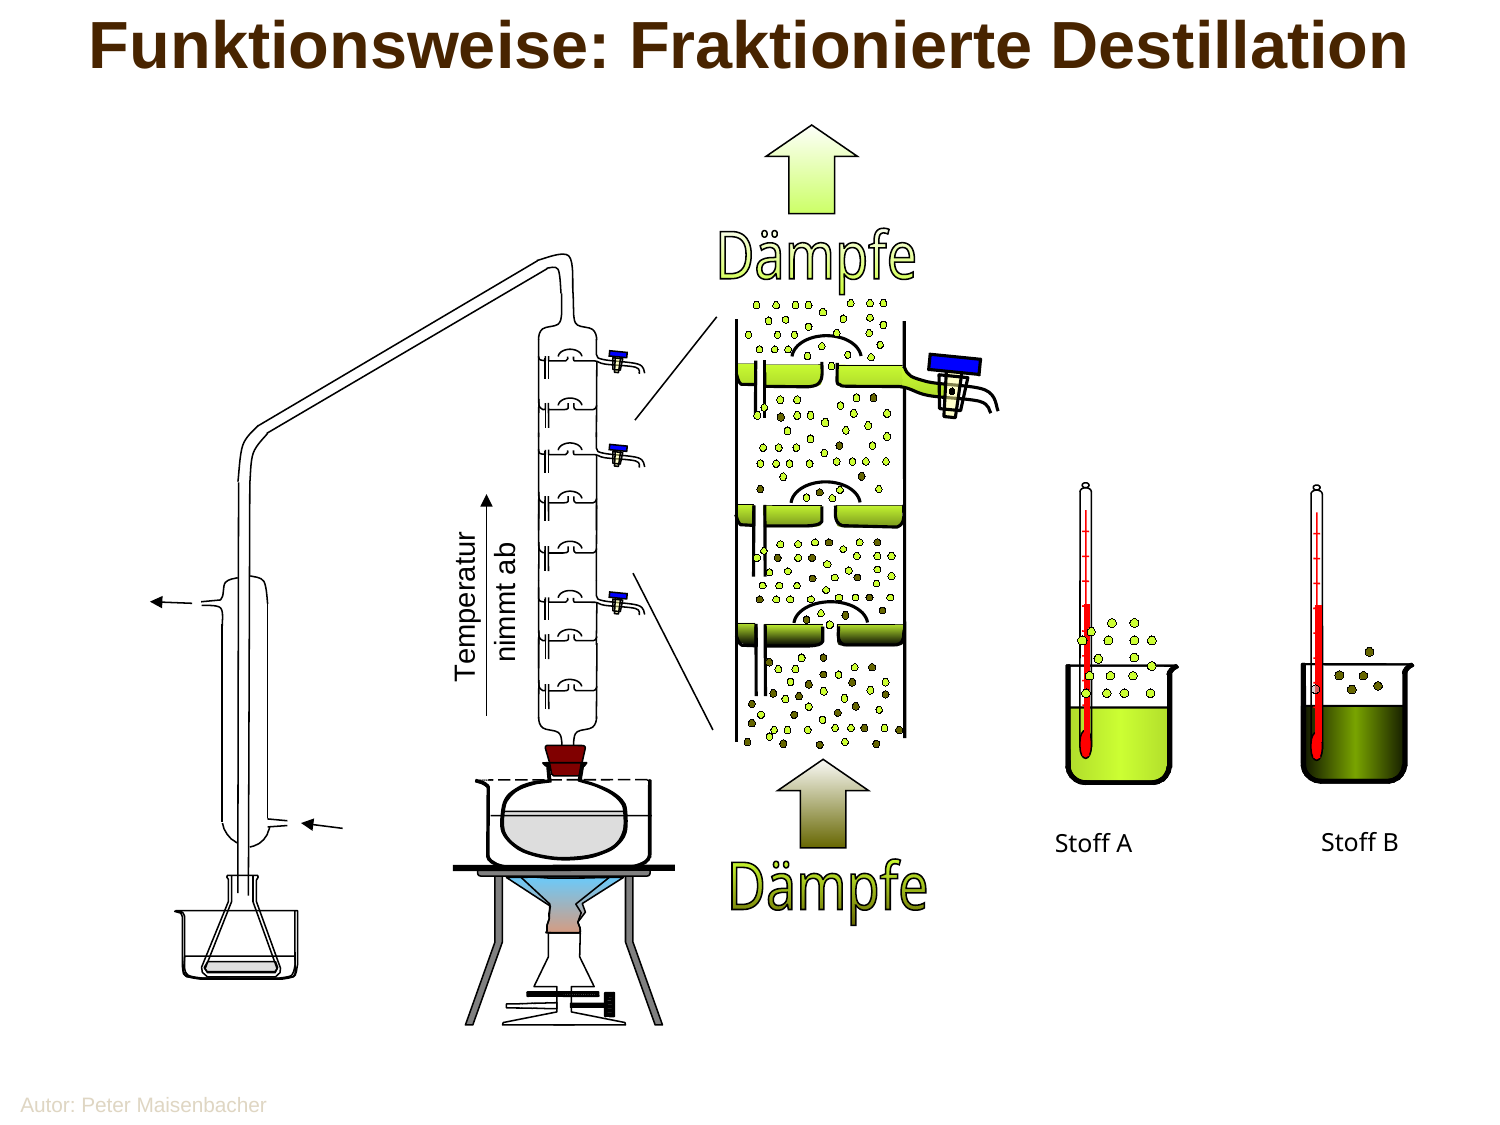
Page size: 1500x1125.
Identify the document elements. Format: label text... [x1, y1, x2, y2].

text_box [609, 444, 628, 452]
text_box [759, 443, 767, 452]
text_box [805, 323, 813, 331]
text_box [786, 595, 794, 603]
text_box [823, 560, 832, 568]
text_box [774, 331, 781, 339]
text_box [879, 321, 887, 329]
text_box [784, 567, 792, 575]
text_box [868, 663, 876, 671]
text_box [851, 663, 859, 671]
text_box [928, 354, 981, 375]
text_box [883, 409, 891, 418]
text_box [873, 552, 881, 560]
text_box [1146, 688, 1155, 698]
text_box [853, 552, 861, 560]
text_box [1147, 661, 1157, 671]
text_box [759, 582, 767, 589]
text_box [881, 724, 888, 732]
text_box [744, 738, 751, 746]
text_box [1128, 671, 1138, 680]
text_box [1106, 671, 1115, 680]
text_box [1373, 681, 1383, 691]
text_box [852, 702, 860, 711]
text_box [1081, 733, 1090, 754]
text_box [820, 687, 828, 696]
text_box [766, 364, 820, 385]
text_box [828, 494, 836, 502]
text_box [748, 719, 756, 727]
text_box [760, 403, 768, 412]
text_box [875, 706, 883, 714]
text_box [792, 301, 799, 309]
text_box [609, 591, 628, 599]
text_box [882, 690, 890, 699]
text_box [805, 301, 813, 309]
text_box [779, 739, 787, 748]
text_box Dämpfe [756, 242, 781, 280]
text_box [806, 459, 814, 468]
text_box [769, 689, 777, 698]
text_box [772, 595, 780, 603]
text_box [794, 554, 802, 562]
text_box [776, 395, 784, 404]
text_box [748, 700, 756, 708]
text_box [1147, 635, 1157, 645]
text_box [1334, 670, 1344, 680]
text_box [765, 658, 773, 667]
text_box [1066, 665, 1178, 785]
text_box [820, 449, 828, 457]
text_box [870, 393, 877, 402]
text_box [793, 395, 801, 404]
text_box [774, 554, 782, 562]
text_box [772, 459, 780, 468]
text_box Dämpfe [839, 242, 866, 295]
text_box Dämpfe [731, 862, 763, 910]
text_box [883, 432, 891, 441]
text_box Dämpfe [720, 231, 752, 279]
text_box [941, 378, 961, 408]
text_box [795, 692, 803, 700]
text_box [475, 779, 651, 870]
text_box Dämpfe [800, 873, 843, 910]
text_box [1107, 618, 1117, 628]
text_box [1301, 663, 1414, 783]
text_box [866, 314, 874, 322]
text_box [839, 364, 937, 394]
text_box [873, 538, 881, 546]
text_box [866, 686, 874, 695]
text_box Stoff A [1039, 817, 1148, 868]
text_box [524, 878, 604, 931]
text_box [738, 622, 756, 644]
text_box [867, 353, 875, 361]
text_box [834, 709, 842, 717]
text_box [753, 554, 761, 562]
text_box [836, 486, 844, 494]
text_box [793, 411, 801, 420]
text_box [1129, 635, 1139, 645]
text_box [791, 665, 799, 673]
text_box [853, 393, 860, 402]
text_box [1312, 735, 1321, 756]
text_box [766, 125, 858, 214]
text_box [807, 434, 814, 443]
text_box [825, 538, 833, 546]
text_box Dämpfe [789, 242, 831, 279]
text_box [807, 411, 814, 420]
text_box [887, 572, 896, 580]
text_box Dämpfe [851, 873, 877, 926]
text_box [803, 493, 810, 502]
text_box [1087, 627, 1096, 636]
text_box [1085, 671, 1094, 680]
text_box Dämpfe [901, 873, 926, 911]
text_box [842, 426, 850, 435]
text_box [1119, 688, 1129, 698]
text_box [852, 594, 859, 601]
text_box [753, 301, 760, 309]
text_box [764, 615, 823, 644]
text_box [841, 694, 848, 703]
text_box [792, 443, 800, 452]
text_box [786, 459, 793, 468]
text_box [865, 329, 873, 337]
text_box [819, 671, 827, 678]
text_box [1359, 671, 1368, 680]
text_box [1081, 688, 1091, 698]
title Funktionsweise: Fraktionierte Destillation [0, 0, 1500, 96]
text_box [756, 345, 763, 353]
text_box [756, 595, 764, 603]
text_box [804, 352, 811, 360]
text_box [895, 726, 903, 734]
text_box [1129, 618, 1139, 628]
text_box [804, 726, 812, 734]
text_box [882, 457, 890, 466]
text_box [781, 695, 789, 703]
text_box [614, 359, 621, 369]
text_box [864, 421, 872, 430]
text_box [866, 299, 874, 307]
text_box Dämpfe [880, 859, 901, 910]
text_box [869, 441, 876, 450]
text_box [848, 678, 856, 687]
text_box [805, 680, 813, 689]
text_box [873, 580, 880, 587]
text_box [876, 341, 884, 349]
text_box [756, 459, 764, 468]
text_box [865, 594, 874, 601]
text_box [501, 745, 627, 814]
text_box Dämpfe [889, 242, 915, 280]
text_box [853, 574, 861, 581]
text_box [822, 586, 830, 594]
text_box [777, 759, 869, 848]
text_box [808, 554, 816, 562]
text_box [756, 485, 764, 493]
text_box [886, 594, 894, 601]
text_box [207, 961, 276, 971]
text_box [845, 566, 853, 575]
text_box [776, 540, 784, 548]
text_box [821, 418, 829, 427]
text_box [753, 411, 761, 420]
text_box [860, 724, 868, 732]
text_box [831, 574, 839, 581]
text_box [765, 316, 772, 325]
text_box [819, 308, 827, 316]
text_box [614, 601, 621, 610]
text_box Stoff B [1306, 817, 1414, 867]
text_box [879, 607, 886, 614]
text_box [777, 412, 785, 422]
text_box [779, 472, 787, 481]
text_box [774, 665, 782, 673]
text_box [847, 299, 855, 307]
text_box [820, 653, 827, 662]
text_box [840, 314, 847, 323]
text_box [805, 702, 813, 711]
text_box [841, 611, 849, 620]
text_box [875, 485, 883, 493]
text_box [798, 653, 806, 662]
text_box [819, 716, 826, 724]
text_box Dämpfe [868, 228, 890, 279]
text_box [844, 351, 851, 359]
text_box Temperatur nimmt ab [487, 516, 530, 698]
text_box [835, 670, 842, 679]
text_box [835, 441, 843, 450]
text_box [794, 540, 802, 548]
text_box Temperatur nimmt ab [440, 516, 486, 698]
text_box [527, 991, 599, 997]
text_box [831, 724, 839, 732]
text_box [1347, 685, 1357, 694]
text_box [757, 711, 765, 719]
text_box [1103, 635, 1113, 645]
text_box [767, 505, 822, 524]
text_box [1365, 647, 1374, 657]
text_box [771, 345, 779, 353]
text_box [760, 547, 768, 555]
text_box [614, 453, 621, 463]
text_box [818, 342, 826, 350]
text_box [766, 726, 778, 741]
text_box [772, 301, 780, 309]
text_box [858, 472, 866, 481]
text_box [833, 457, 841, 466]
text_box [745, 331, 752, 339]
text_box [816, 488, 824, 496]
text_box [1311, 684, 1320, 694]
text_box [849, 457, 856, 466]
text_box [784, 726, 791, 734]
text_box [816, 741, 824, 749]
text_box [784, 426, 791, 435]
text_box [790, 711, 798, 719]
text_box [807, 595, 815, 603]
text_box [837, 505, 902, 525]
text_box [839, 545, 847, 553]
text_box [817, 609, 825, 617]
text_box [1129, 653, 1139, 662]
text_box [862, 457, 870, 466]
text_box [872, 740, 880, 748]
text_box [791, 331, 798, 339]
text_box [850, 409, 858, 418]
text_box [809, 575, 817, 582]
text_box [782, 316, 789, 324]
text_box [775, 443, 783, 452]
text_box [775, 582, 783, 589]
text_box [882, 678, 890, 687]
text_box [826, 620, 834, 629]
text_box [836, 624, 903, 643]
text_box [879, 299, 887, 307]
text_box [856, 538, 864, 546]
text_box [837, 401, 844, 410]
text_box [570, 992, 615, 1017]
text_box [766, 568, 773, 576]
text_box [784, 345, 792, 353]
text_box [1102, 688, 1112, 698]
text_box [738, 363, 754, 382]
text_box [873, 566, 881, 573]
text_box [500, 817, 627, 860]
text_box [1093, 654, 1103, 664]
text_box [738, 504, 755, 523]
text_box [465, 871, 663, 1025]
text_box [841, 738, 849, 746]
text_box [793, 582, 801, 589]
text_box [887, 552, 896, 560]
text_box Dämpfe [768, 873, 792, 911]
text_box [943, 411, 957, 418]
text_box [828, 362, 835, 370]
text_box [1077, 635, 1088, 645]
text_box [609, 350, 628, 358]
text_box [811, 538, 819, 546]
text_box [835, 594, 843, 601]
text_box [847, 724, 855, 732]
text_box [787, 678, 794, 686]
text_box [833, 329, 841, 337]
